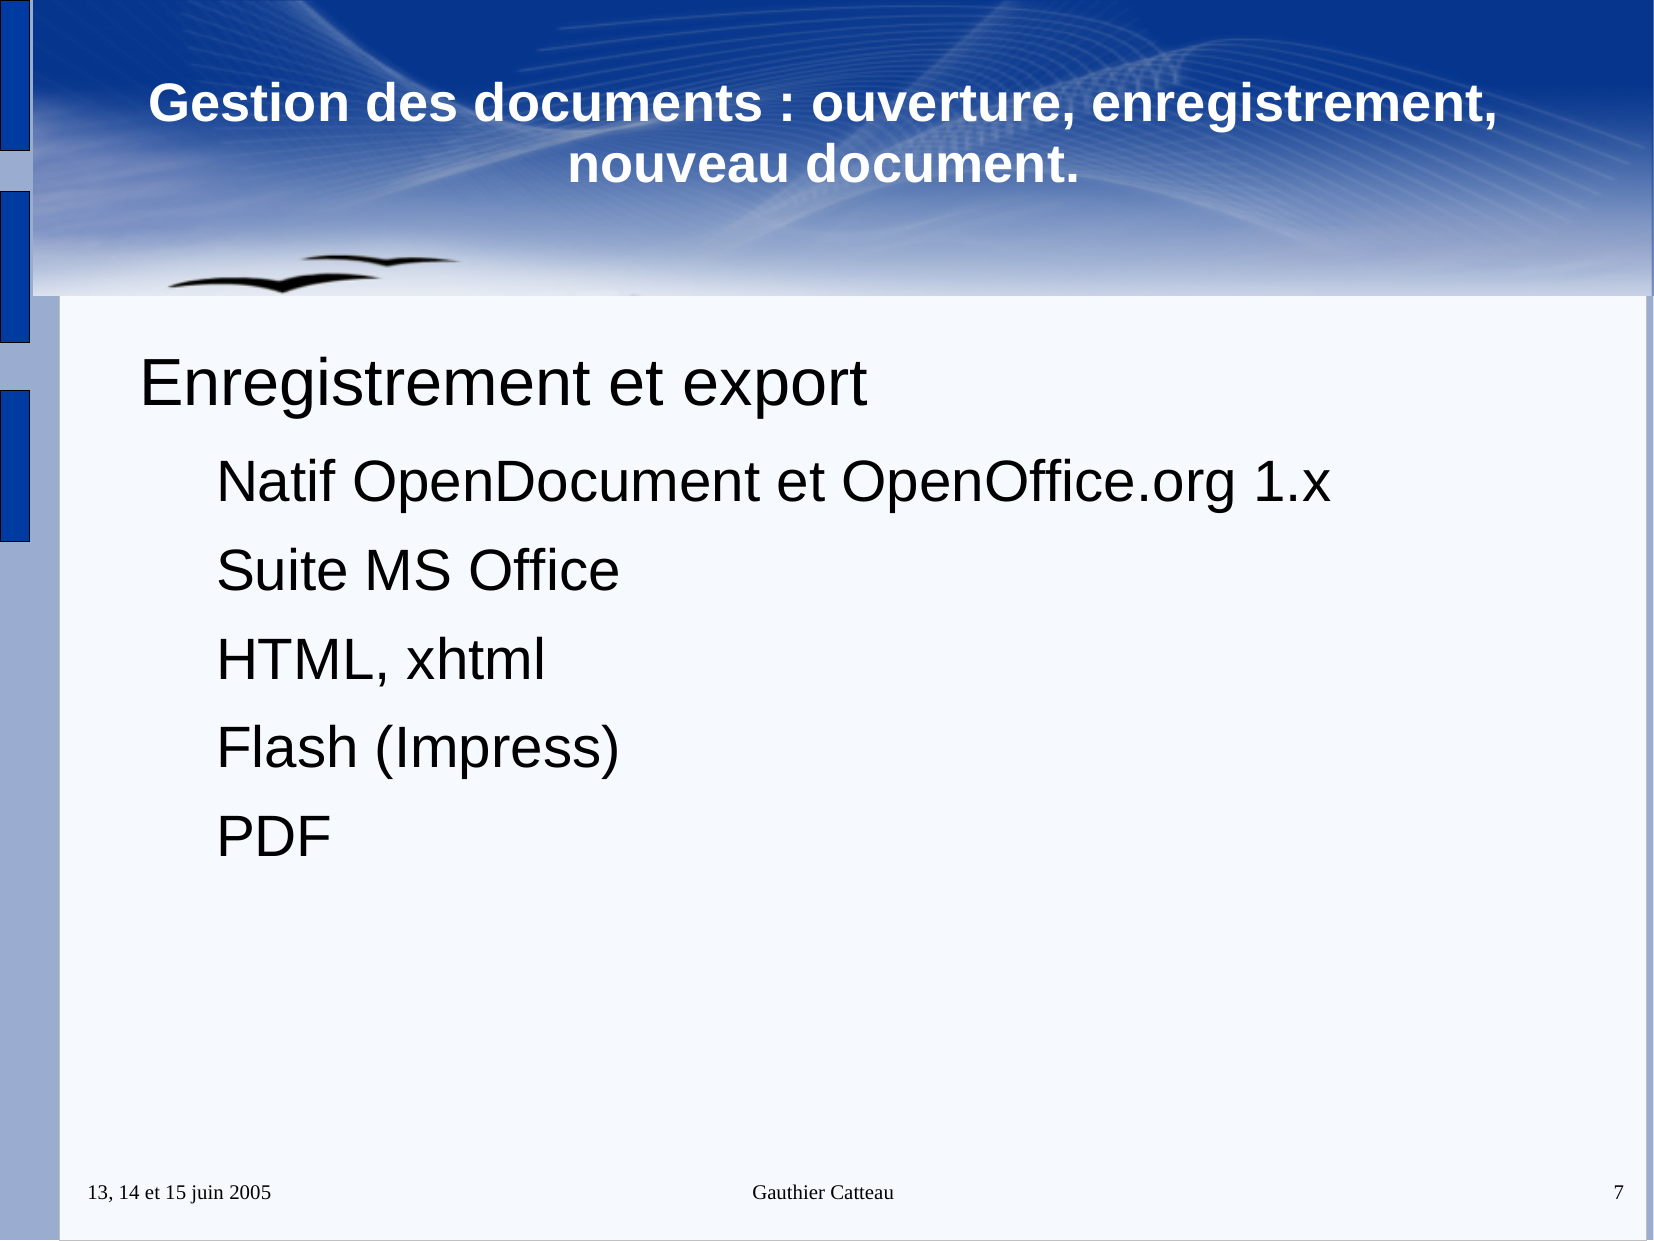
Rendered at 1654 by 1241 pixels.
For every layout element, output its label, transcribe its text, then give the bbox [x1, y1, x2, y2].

title Gestion des documents : ouverture, enregistrement, nouveau document. [118, 29, 1531, 237]
picture [33, 0, 1654, 296]
list Enregistrement et export Natif OpenDocument et OpenOffice.org 1.x Suite MS Office HTML, xhtml Flash (Impress) PDF [121, 344, 1534, 1211]
